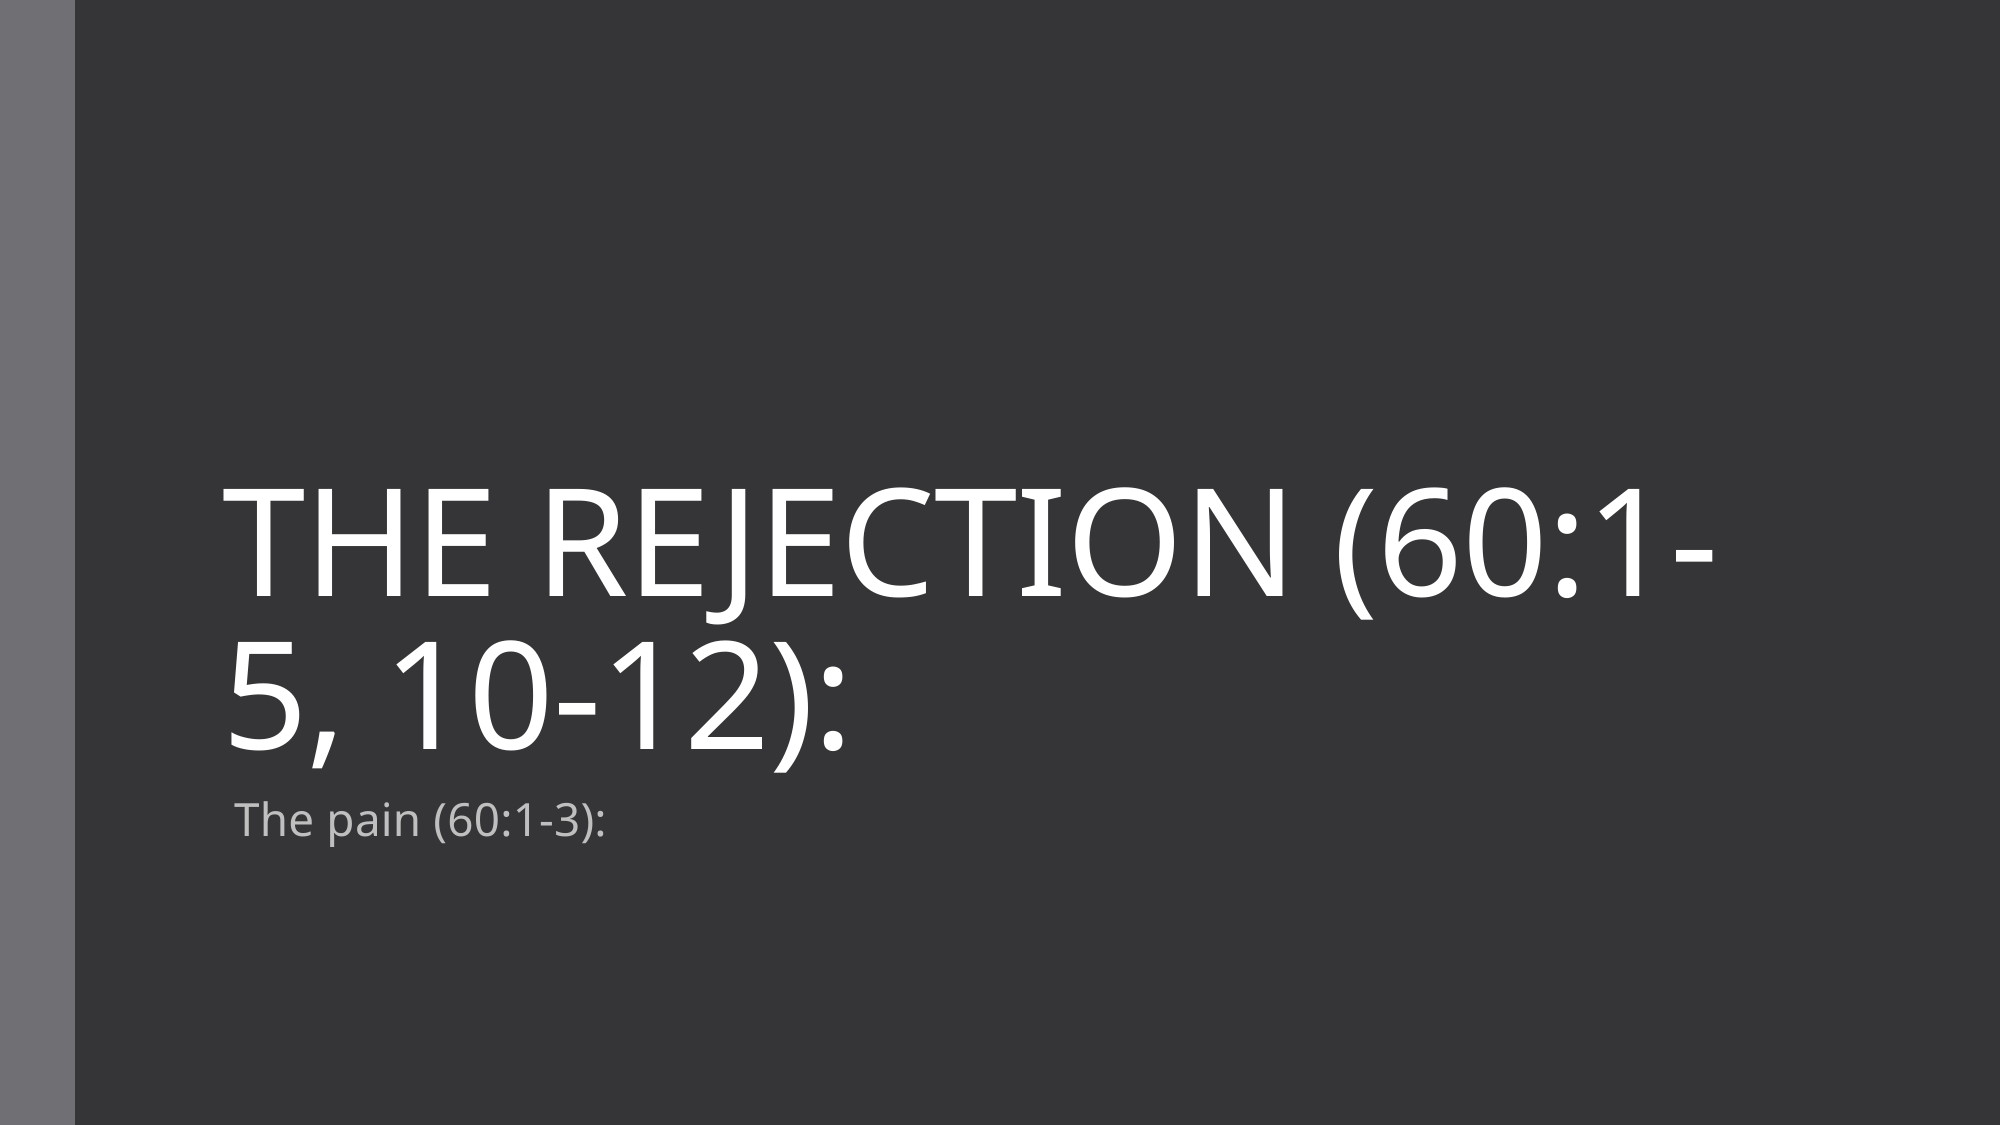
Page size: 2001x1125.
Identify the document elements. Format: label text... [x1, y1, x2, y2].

subtitle The pain (60:1-3): [206, 787, 1752, 1066]
title THE REJECTION (60:1-5, 10-12): [206, 124, 1752, 787]
